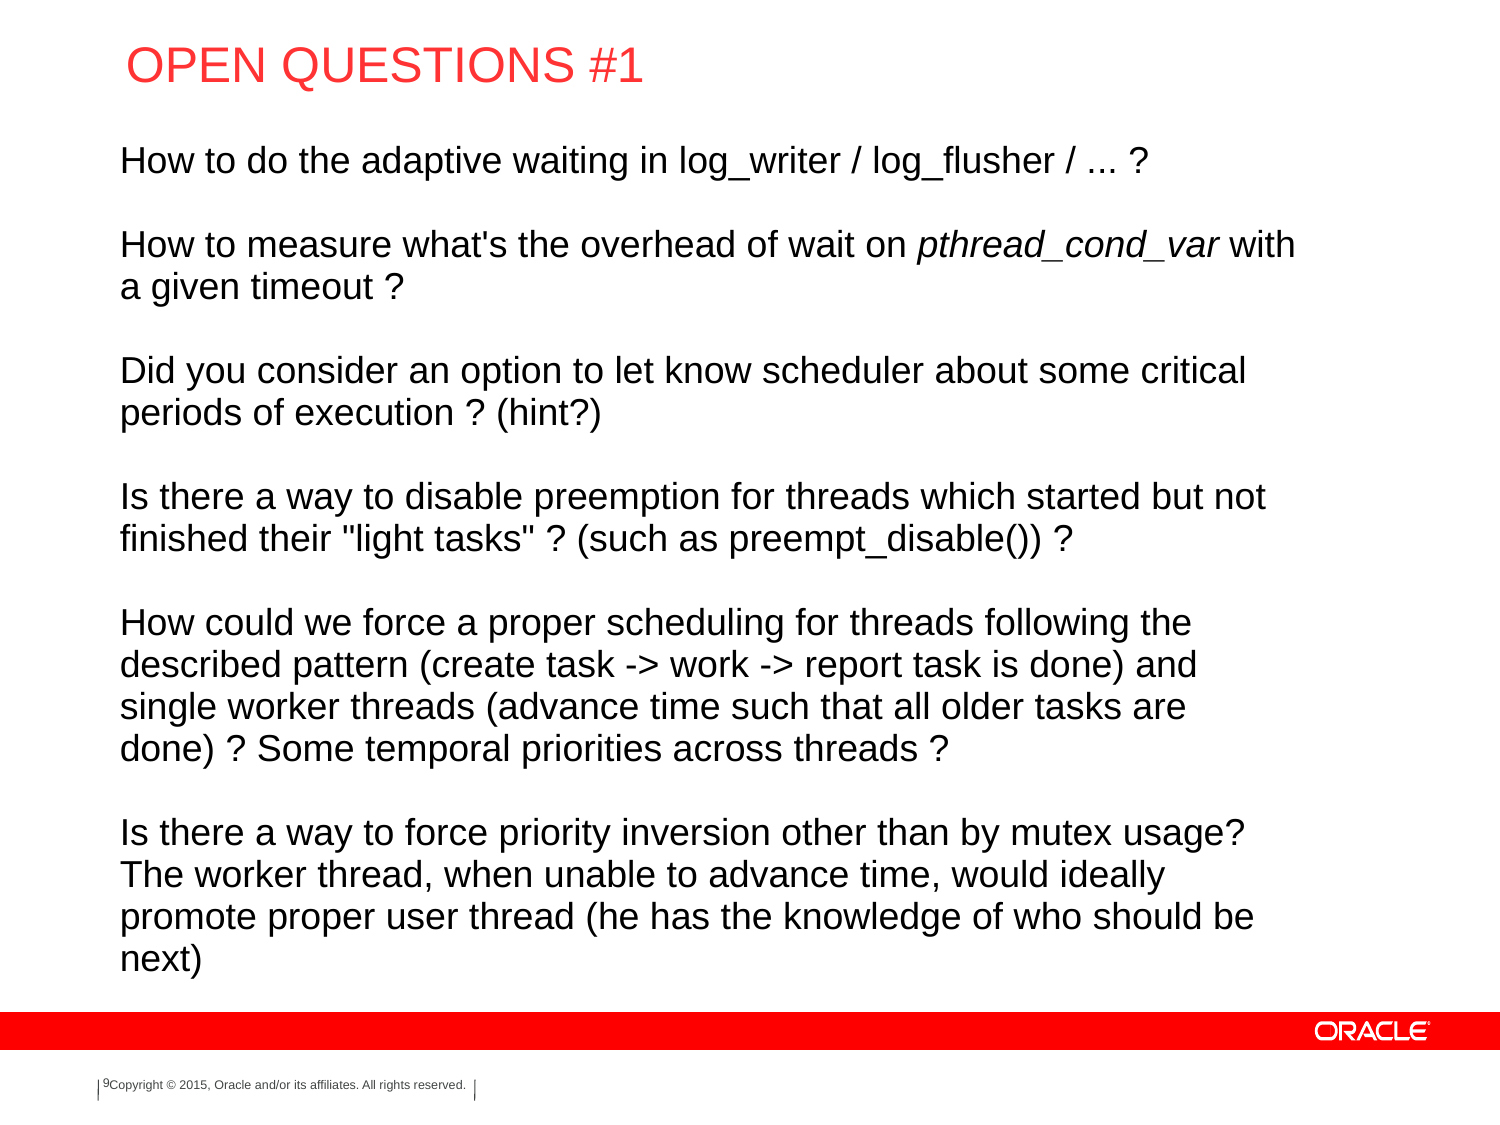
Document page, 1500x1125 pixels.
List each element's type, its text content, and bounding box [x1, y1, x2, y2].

text_box How to do the adaptive waiting in log_writer / log_flusher / ... ? How to measure what's the overhead of wait on pthread_cond_var with a given timeout ? Did you consider an option to let know scheduler about some critical periods of execution ? (hint?) Is there a way to disable preemption for threads which started but not finished their "light tasks" ? (such as preempt_disable()) ? How could we force a proper scheduling for threads following the described pattern (create task -> work -> report task is done) and single worker threads (advance time such that all older tasks are done) ? Some temporal priorities across threads ? Is there a way to force priority inversion other than by mutex usage? The worker thread, when unable to advance time, would ideally promote proper user thread (he has the knowledge of who should be next) [105, 132, 1321, 987]
text_box OPEN QUESTIONS #1 [111, 29, 661, 101]
picture [0, 1012, 1500, 1050]
